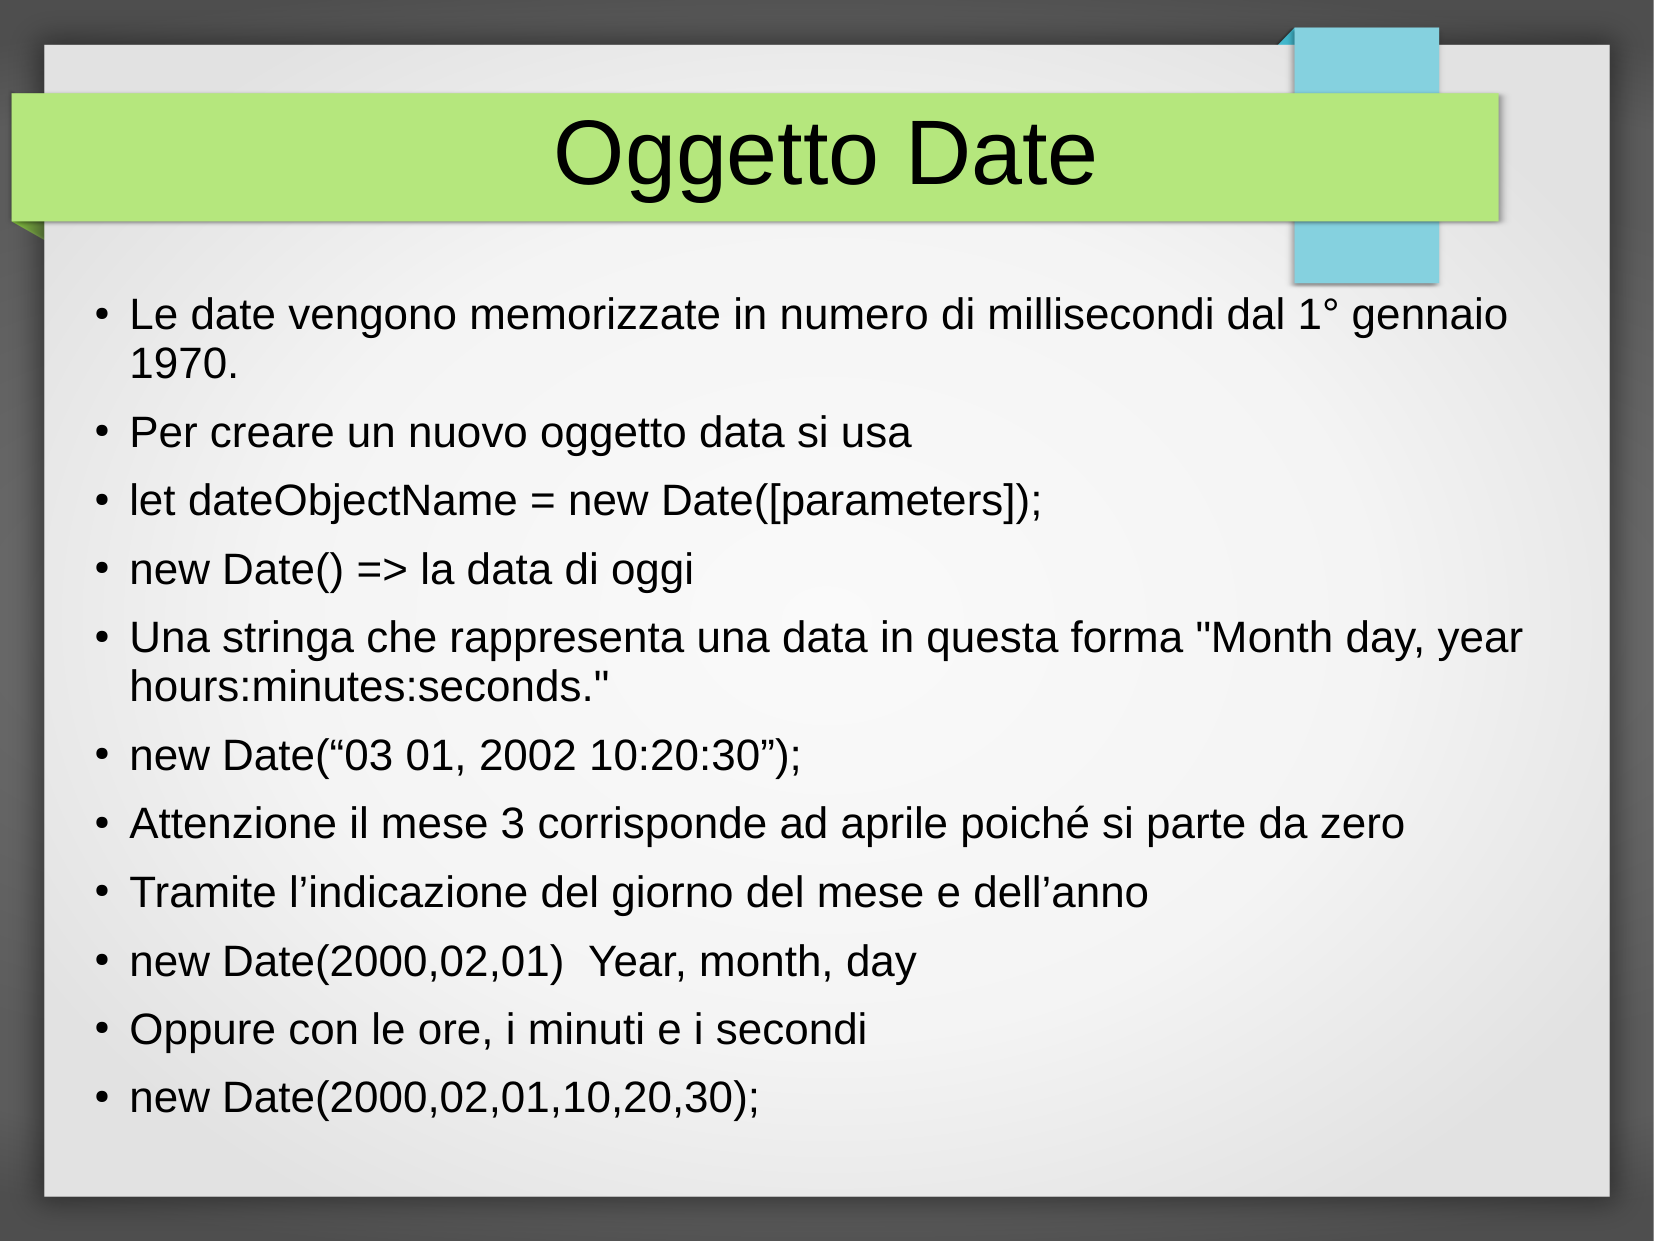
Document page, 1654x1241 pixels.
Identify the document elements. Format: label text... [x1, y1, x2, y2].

picture [0, 0, 1654, 1241]
title Oggetto Date [82, 49, 1571, 257]
list Le date vengono memorizzate in numero di millisecondi dal 1° gennaio 1970. Per creare un nuovo oggetto data si usa let dateObjectName = new Date([parameters]); new Date() => la data di oggi Una stringa che rappresenta una data in questa forma "Month day, year hours:minutes:seconds." new Date(“03 01, 2002 10:20:30”); Attenzione il mese 3 corrisponde ad aprile poiché si parte da zero Tramite l’indicazione del giorno del mese e dell’anno new Date(2000,02,01) Year, month, day Oppure con le ore, i minuti e i secondi new Date(2000,02,01,10,20,30); [82, 290, 1571, 1134]
